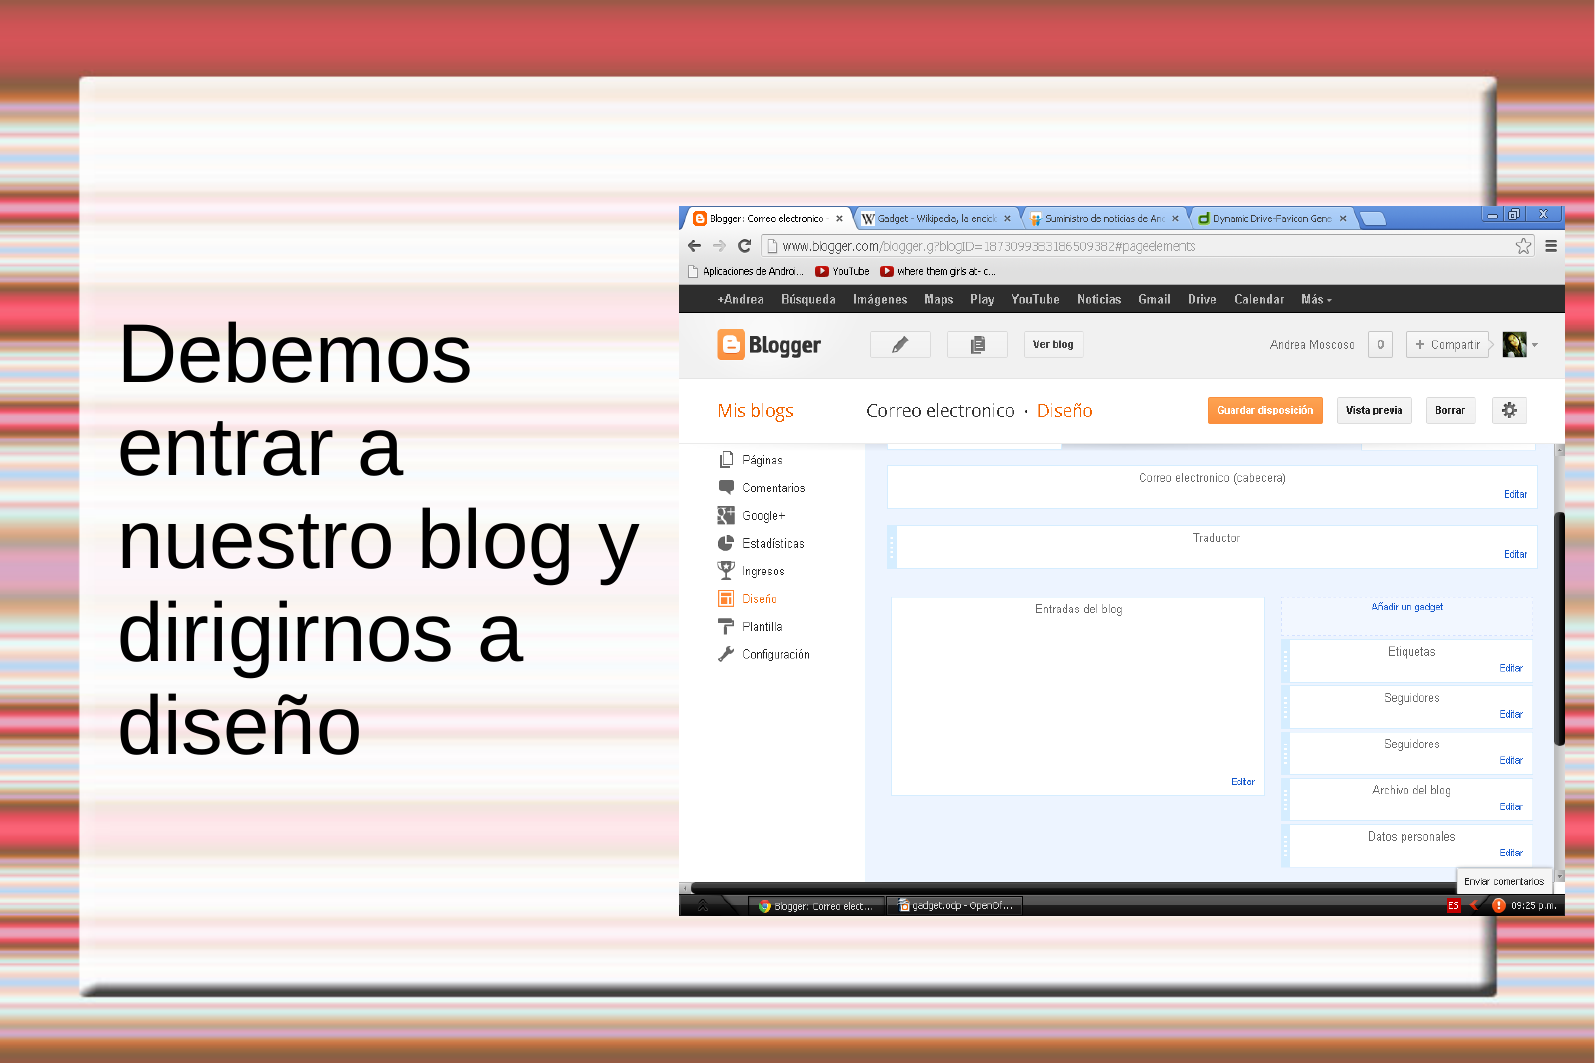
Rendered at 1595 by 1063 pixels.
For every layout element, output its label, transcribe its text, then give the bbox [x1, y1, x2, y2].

picture [0, 0, 1595, 1063]
title Debemos entrar a nuestro blog y dirigirnos a diseño [117, 105, 680, 975]
